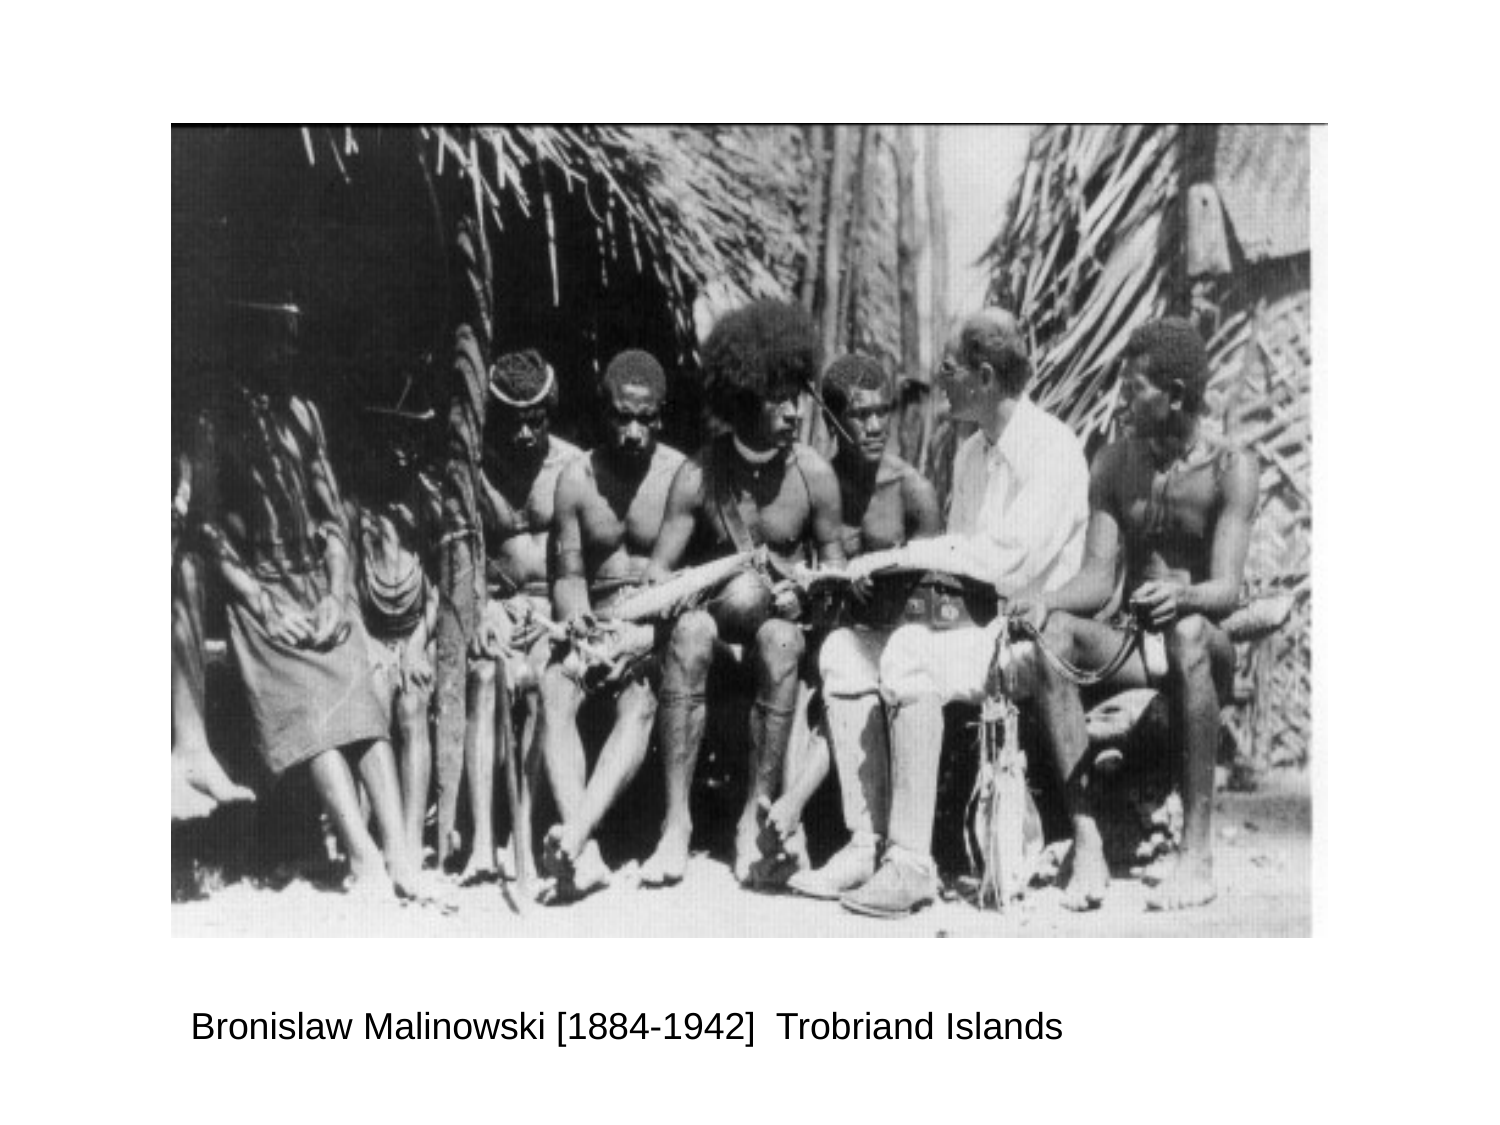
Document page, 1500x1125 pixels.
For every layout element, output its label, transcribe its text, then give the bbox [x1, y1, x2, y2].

text_box Bronislaw Malinowski [1884-1942] Trobriand Islands [165, 994, 1346, 1086]
picture [171, 123, 1328, 938]
